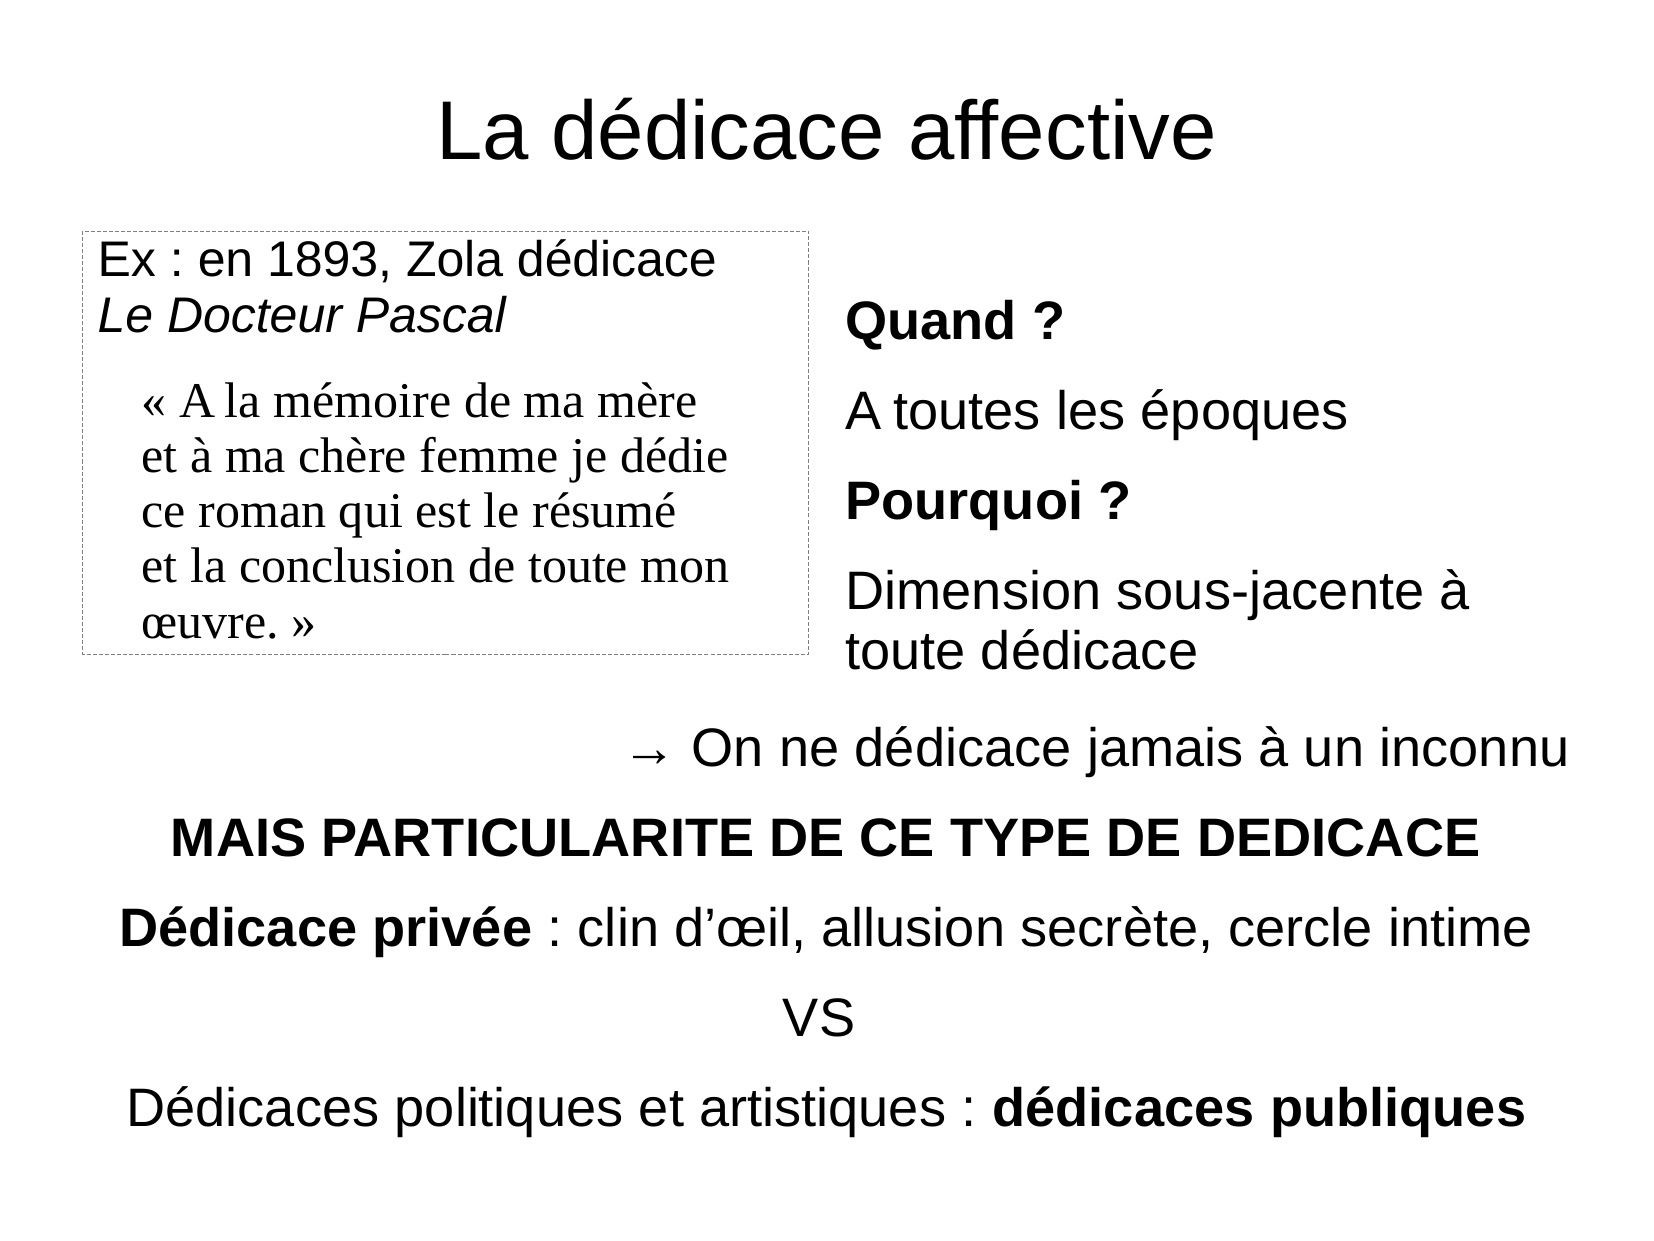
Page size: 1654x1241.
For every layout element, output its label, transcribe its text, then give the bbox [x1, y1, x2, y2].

list → On ne dédicace jamais à un inconnu MAIS PARTICULARITE DE CE TYPE DE DEDICACE Dédicace privée : clin d’œil, allusion secrète, cercle intime VS Dédicaces politiques et artistiques : dédicaces publiques [82, 717, 1571, 1144]
list Ex : en 1893, Zola dédicace Le Docteur Pascal « A la mémoire de ma mère et à ma chère femme je dédie ce roman qui est le résumé et la conclusion de toute mon œuvre. » [82, 231, 809, 655]
title La dédicace affective [82, 49, 1571, 213]
list Quand ? A toutes les époques Pourquoi ? Dimension sous-jacente à toute dédicace [845, 290, 1572, 685]
